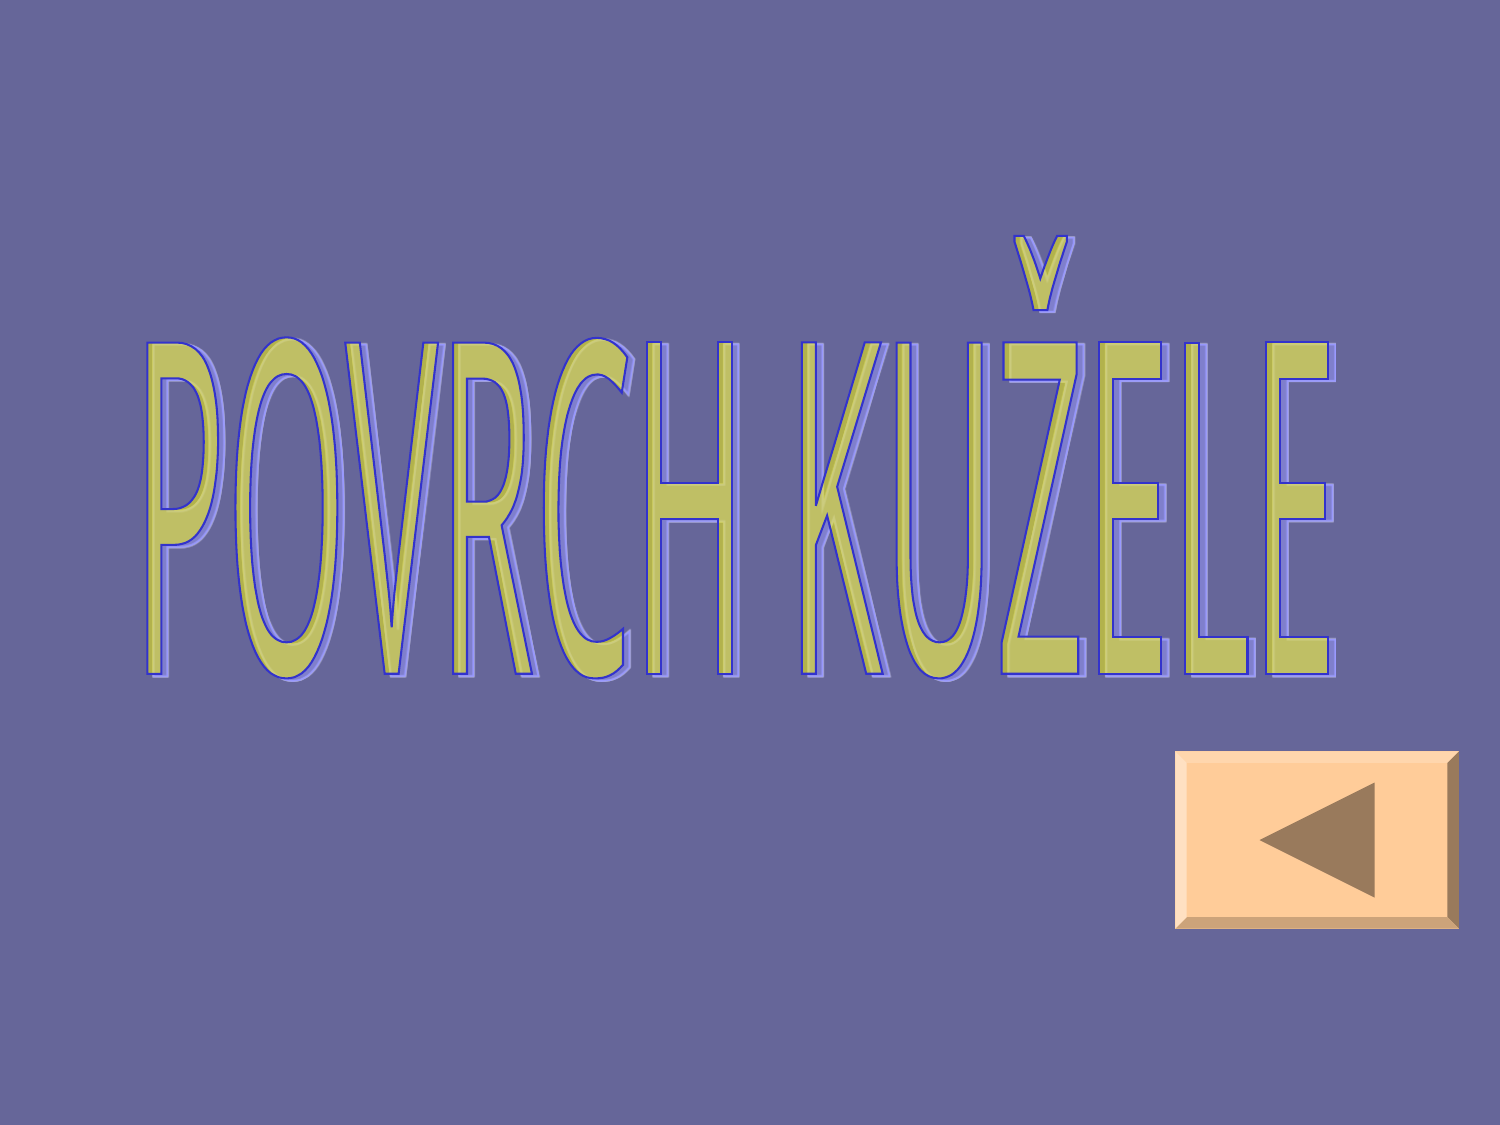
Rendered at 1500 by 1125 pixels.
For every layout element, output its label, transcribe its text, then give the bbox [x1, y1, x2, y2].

text_box POVRCH KUŽELE [1014, 235, 1067, 311]
text_box [1176, 751, 1459, 929]
text_box POVRCH KUŽELE [345, 342, 439, 674]
text_box POVRCH KUŽELE [647, 342, 732, 674]
text_box POVRCH KUŽELE [1185, 342, 1248, 674]
text_box POVRCH KUŽELE [1099, 342, 1162, 674]
text_box POVRCH KUŽELE [235, 337, 338, 679]
text_box POVRCH KUŽELE [896, 342, 982, 679]
text_box POVRCH KUŽELE [453, 342, 532, 674]
text_box POVRCH KUŽELE [1001, 342, 1079, 674]
text_box POVRCH KUŽELE [1266, 342, 1329, 674]
text_box POVRCH KUŽELE [543, 337, 628, 679]
text_box POVRCH KUŽELE [147, 342, 219, 674]
text_box POVRCH KUŽELE [801, 342, 883, 674]
